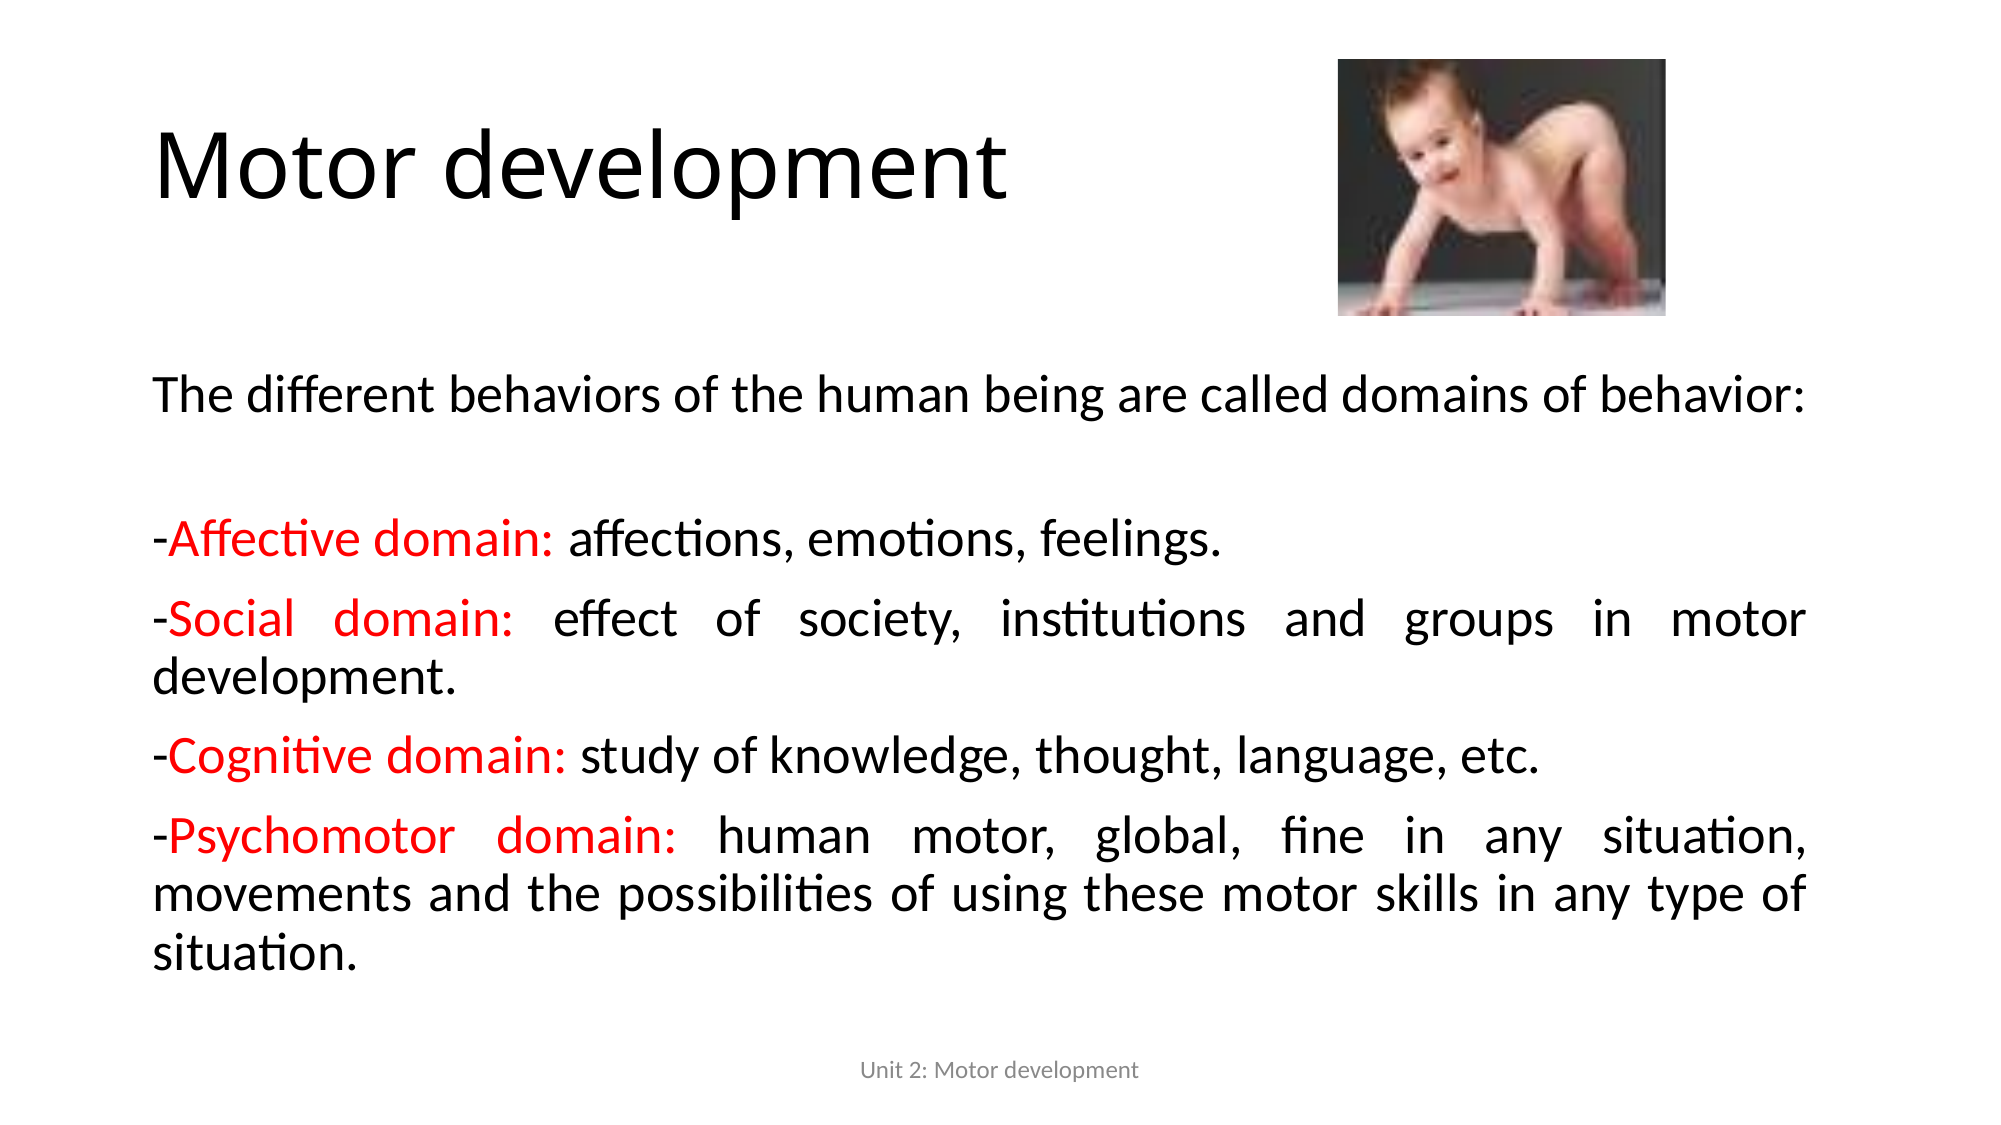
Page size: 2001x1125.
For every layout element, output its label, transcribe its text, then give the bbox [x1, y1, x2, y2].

text_box Unit 2: Motor development [662, 1042, 1338, 1103]
title Motor development [137, 59, 1863, 278]
list The different behaviors of the human being are called domains of behavior: -Affective domain: affections, emotions, feelings. -Social domain: effect of society, institutions and groups in motor development. -Cognitive domain: study of knowledge, thought, language, etc. -Psychomotor domain: human motor, global, fine in any situation, movements and the possibilities of using these motor skills in any type of situation. [137, 299, 1863, 1014]
text_box [1338, 60, 1666, 315]
